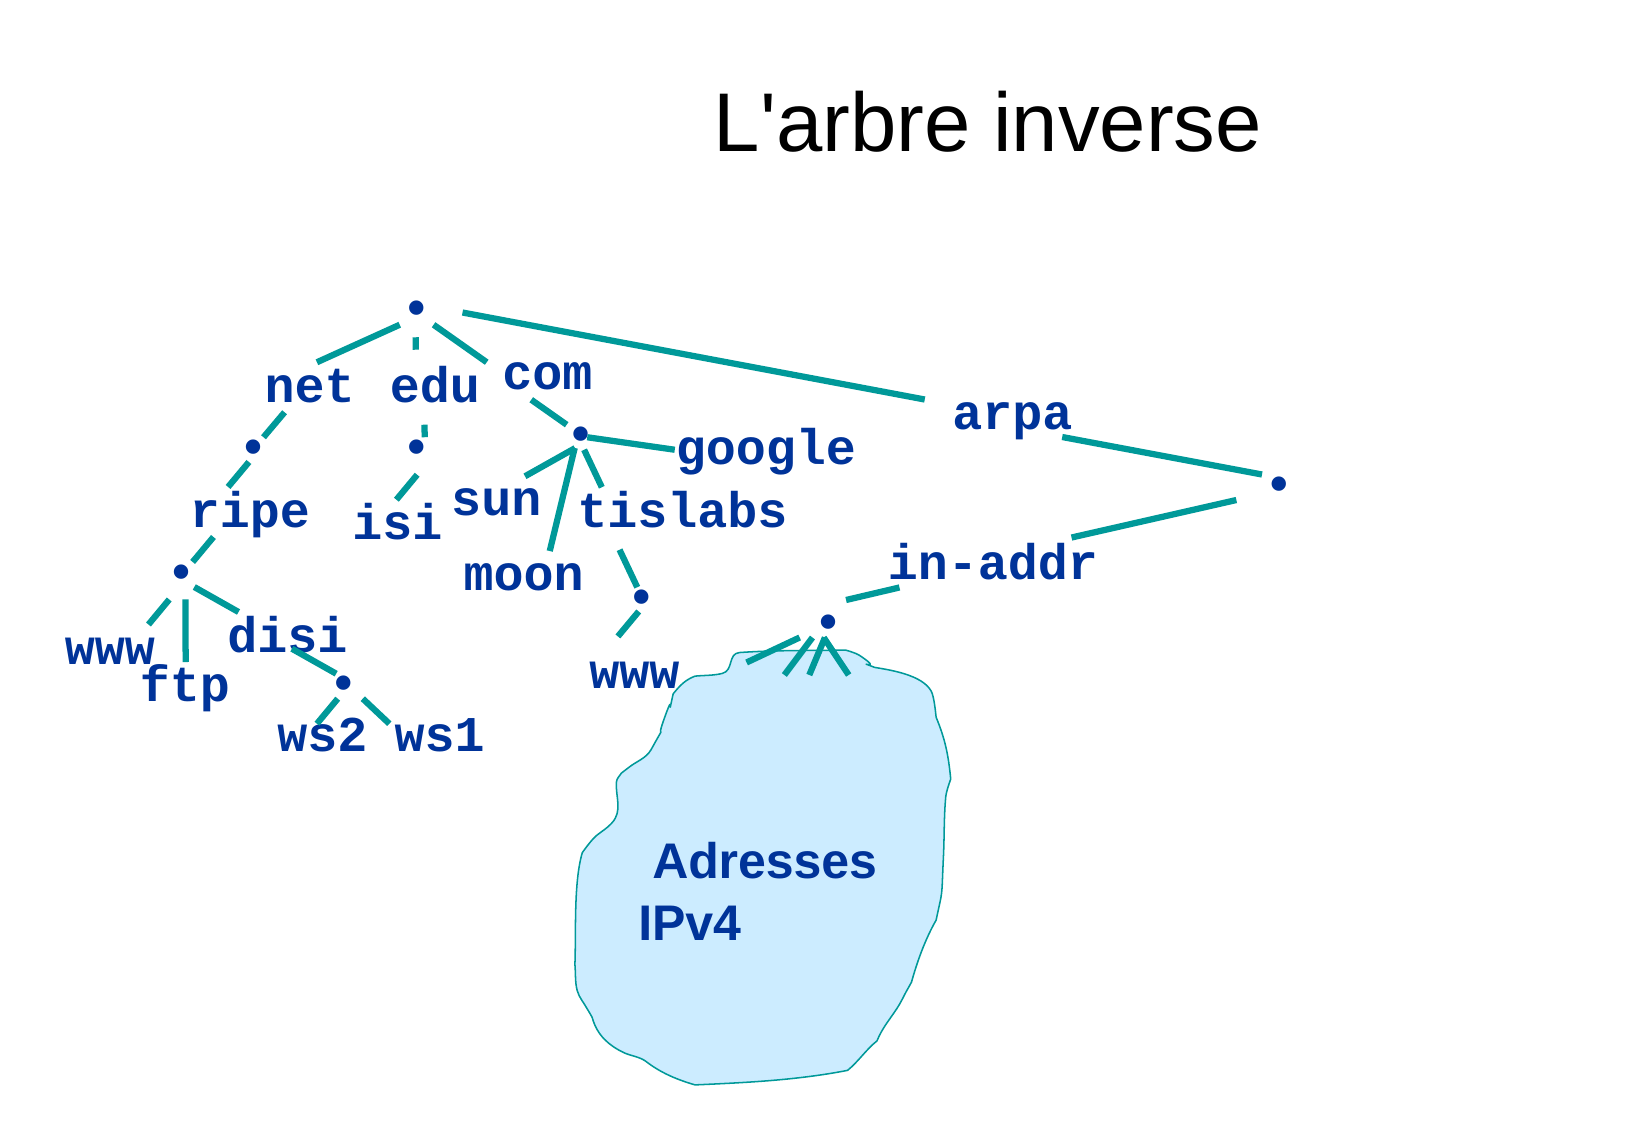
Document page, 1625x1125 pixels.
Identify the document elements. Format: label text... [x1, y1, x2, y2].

text_box • [557, 456, 569, 471]
text_box edu [374, 349, 496, 422]
text_box ws2 [368, 698, 383, 712]
text_box ws2 [262, 698, 383, 771]
text_box net [249, 349, 371, 422]
text_box • [611, 561, 672, 634]
text_box google [661, 412, 872, 485]
text_box www [49, 611, 171, 684]
text_box • [223, 411, 283, 484]
text_box www [574, 636, 695, 709]
text_box • [798, 585, 859, 658]
text_box ripe [174, 474, 326, 547]
text_box com [487, 337, 608, 410]
text_box disi [212, 599, 363, 672]
text_box [574, 650, 951, 1085]
text_box Adresses IPv4 [623, 824, 936, 959]
text_box disi [237, 630, 247, 648]
text_box • [550, 398, 611, 471]
text_box ws1 [383, 698, 501, 771]
text_box isi [337, 487, 458, 560]
text_box arpa [937, 376, 1103, 449]
text_box • [386, 272, 447, 345]
text_box moon [448, 537, 599, 610]
text_box tislabs [562, 474, 803, 547]
text_box • [821, 647, 832, 658]
text_box • [151, 536, 212, 609]
text_box • [386, 411, 447, 484]
text_box L'arbre inverse [446, 89, 1530, 174]
text_box • [1248, 448, 1309, 521]
text_box in-addr [872, 526, 1148, 599]
text_box • [313, 646, 374, 698]
text_box sun [436, 462, 557, 535]
text_box ftp [124, 648, 246, 721]
